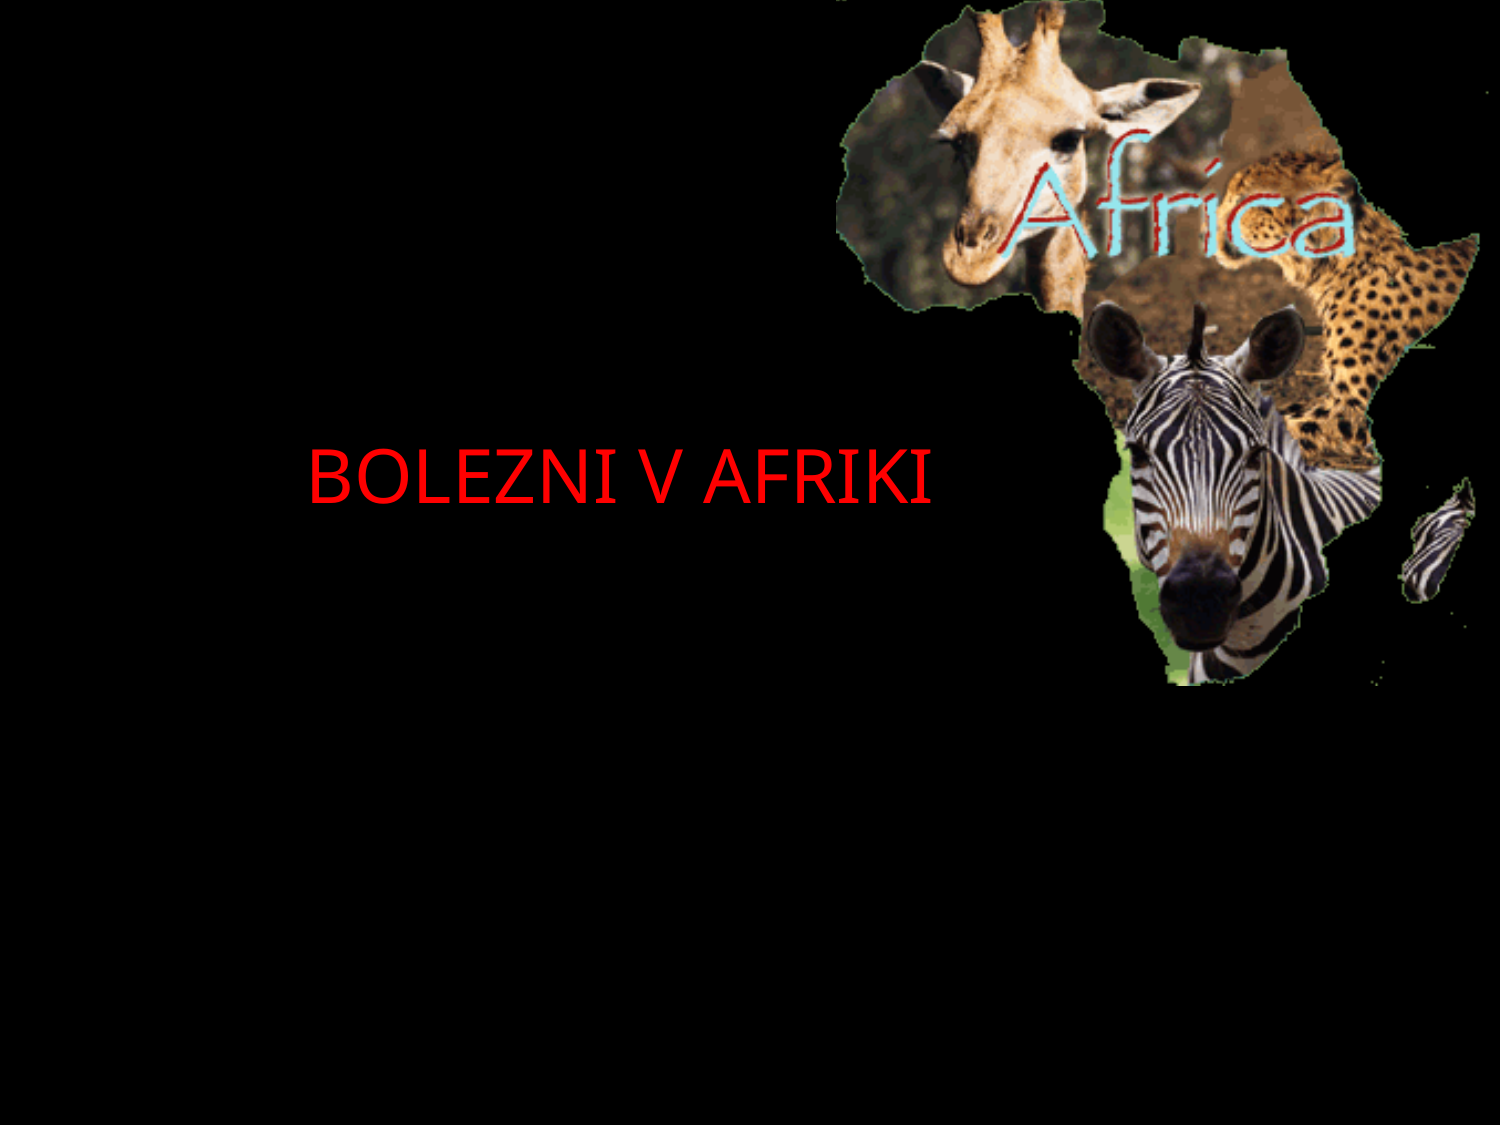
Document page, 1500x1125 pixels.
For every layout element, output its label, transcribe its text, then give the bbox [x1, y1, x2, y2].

text_box BOLEZNI V AFRIKI [88, 420, 1152, 976]
picture [836, 0, 1500, 686]
